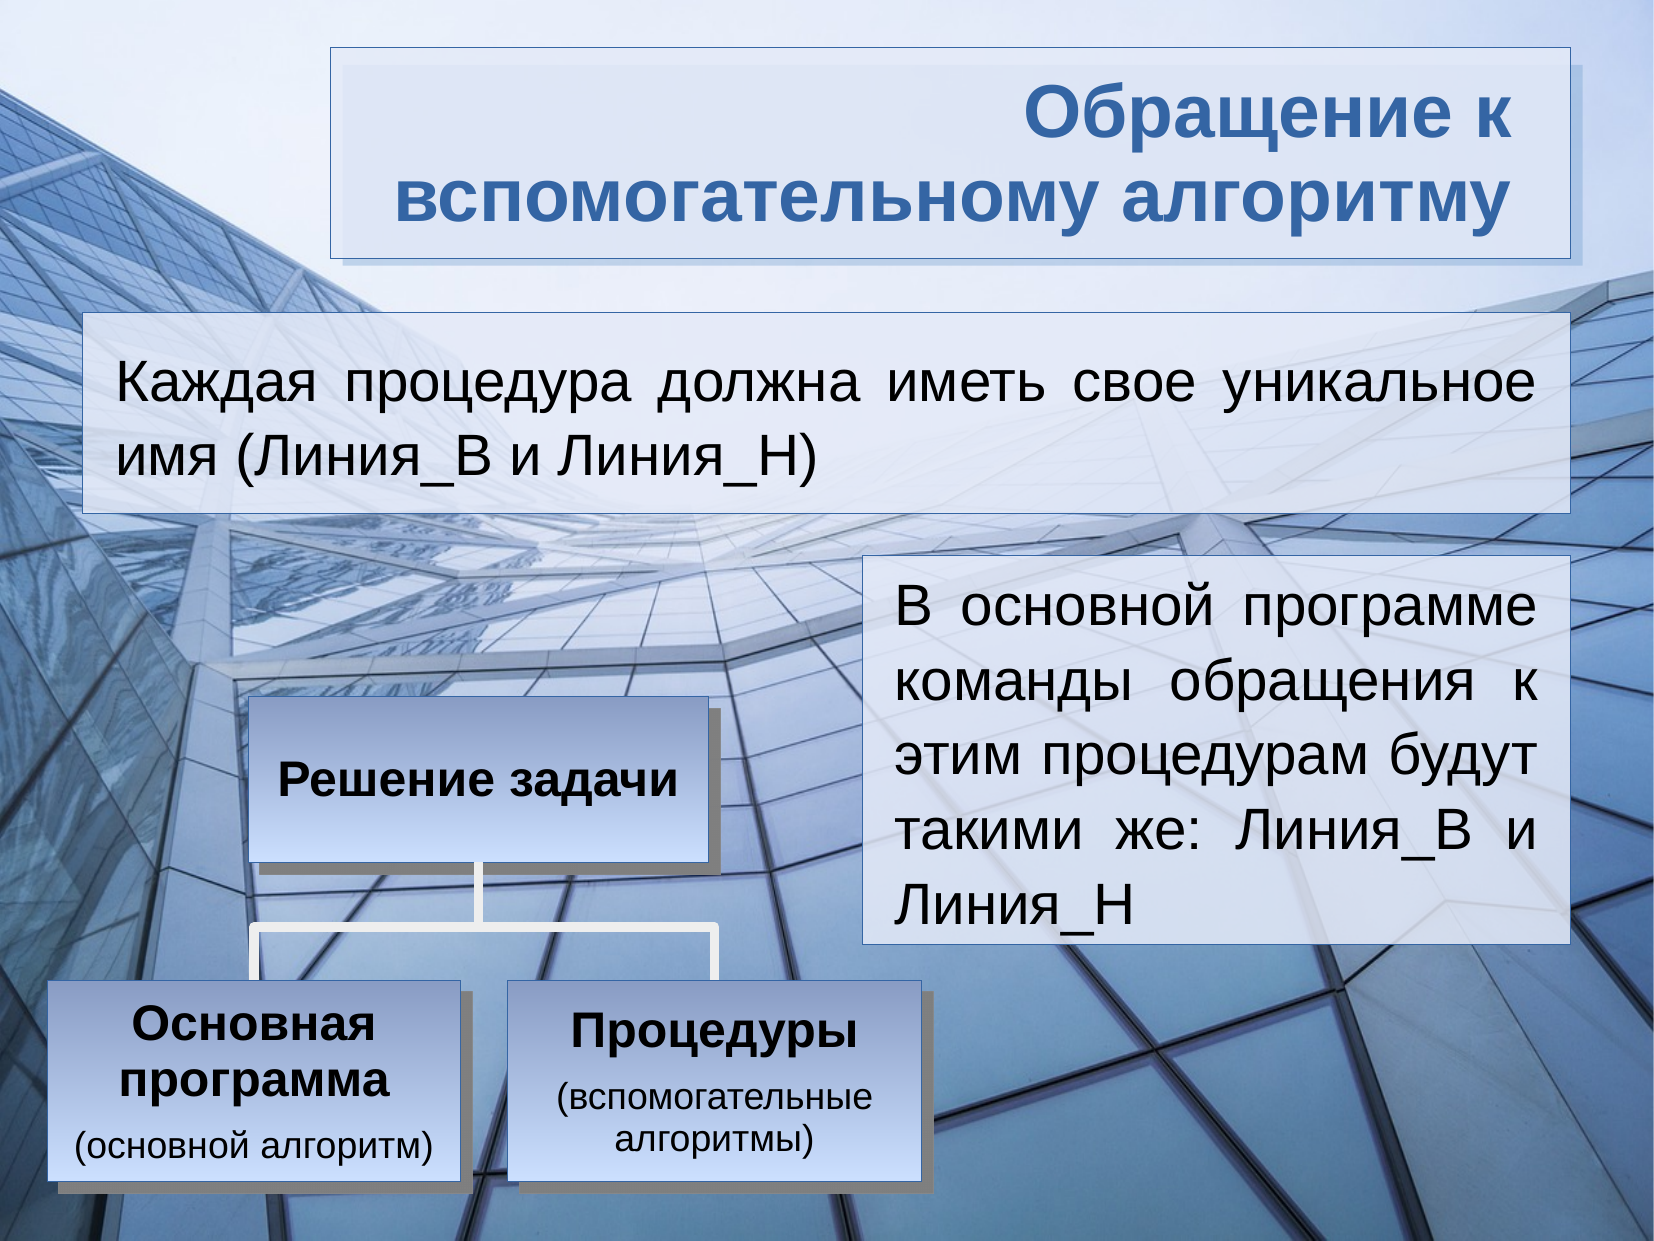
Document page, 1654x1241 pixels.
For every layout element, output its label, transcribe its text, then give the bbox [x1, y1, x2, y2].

text_box Решение задачи [248, 696, 709, 863]
text_box В основной программе команды обращения к этим процедурам будут такими же: Линия_В и Линия_Н [862, 555, 1571, 945]
title Обращение к вспомогательному алгоритму [330, 47, 1571, 259]
picture [0, 0, 1654, 1241]
text_box [342, 64, 1583, 266]
text_box Основная программа (основной алгоритм) [47, 980, 461, 1182]
text_box Процедуры (вспомогательные алгоритмы) [507, 980, 922, 1182]
text_box Каждая процедура должна иметь свое уникальное имя (Линия_В и Линия_Н) [82, 312, 1571, 514]
